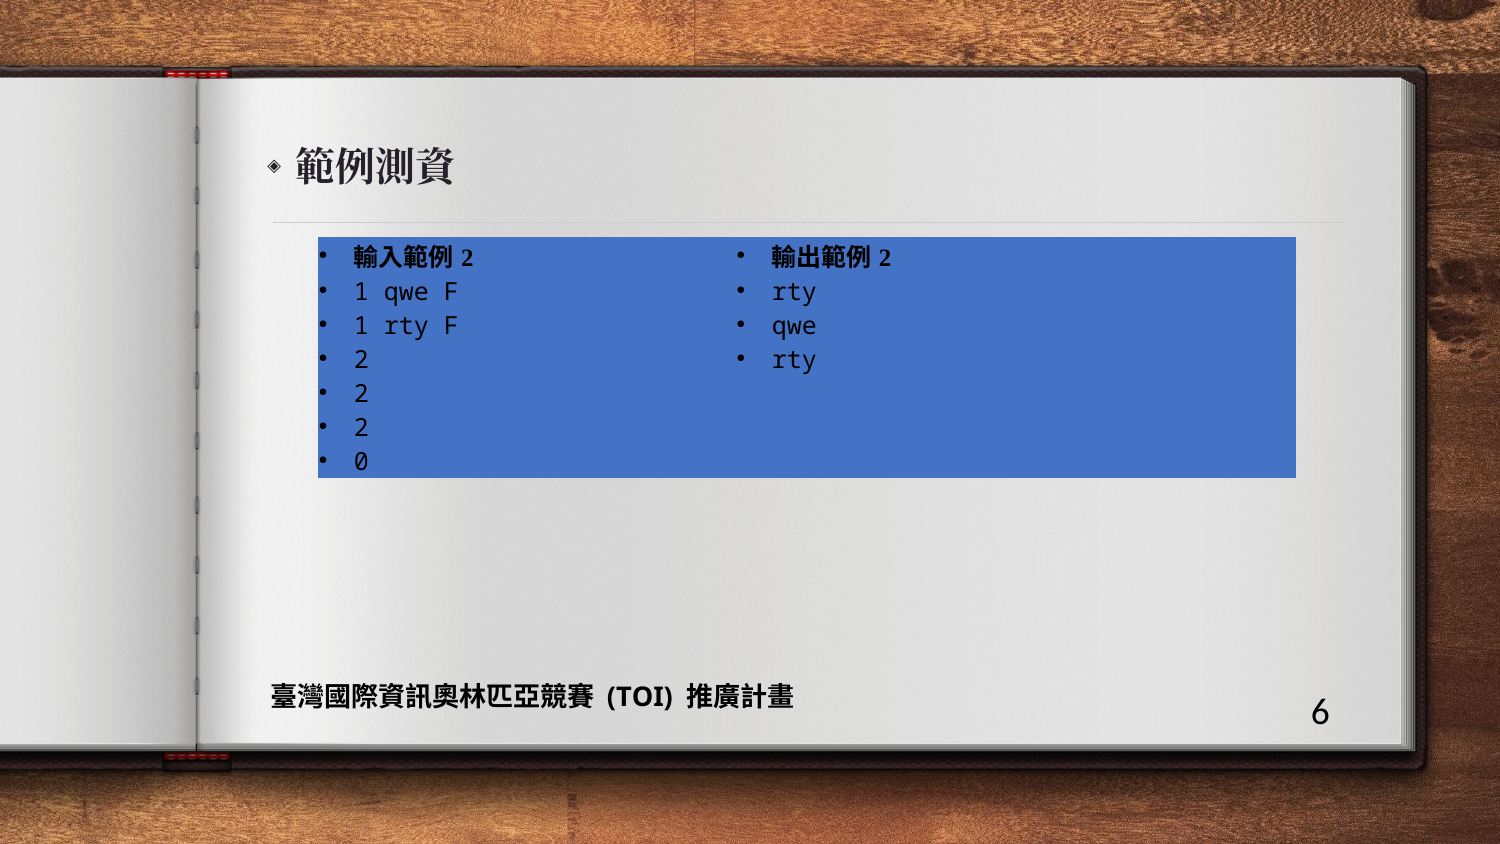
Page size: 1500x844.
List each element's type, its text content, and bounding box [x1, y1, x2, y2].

list 範例測資 [252, 126, 1194, 205]
table_header 輸出範例2 rty qwe rty [736, 237, 1296, 478]
text_box 6 [1295, 672, 1386, 737]
table_header 輸入範例2 1 qwe F 1 rty F 2 2 2 0 [318, 237, 736, 478]
